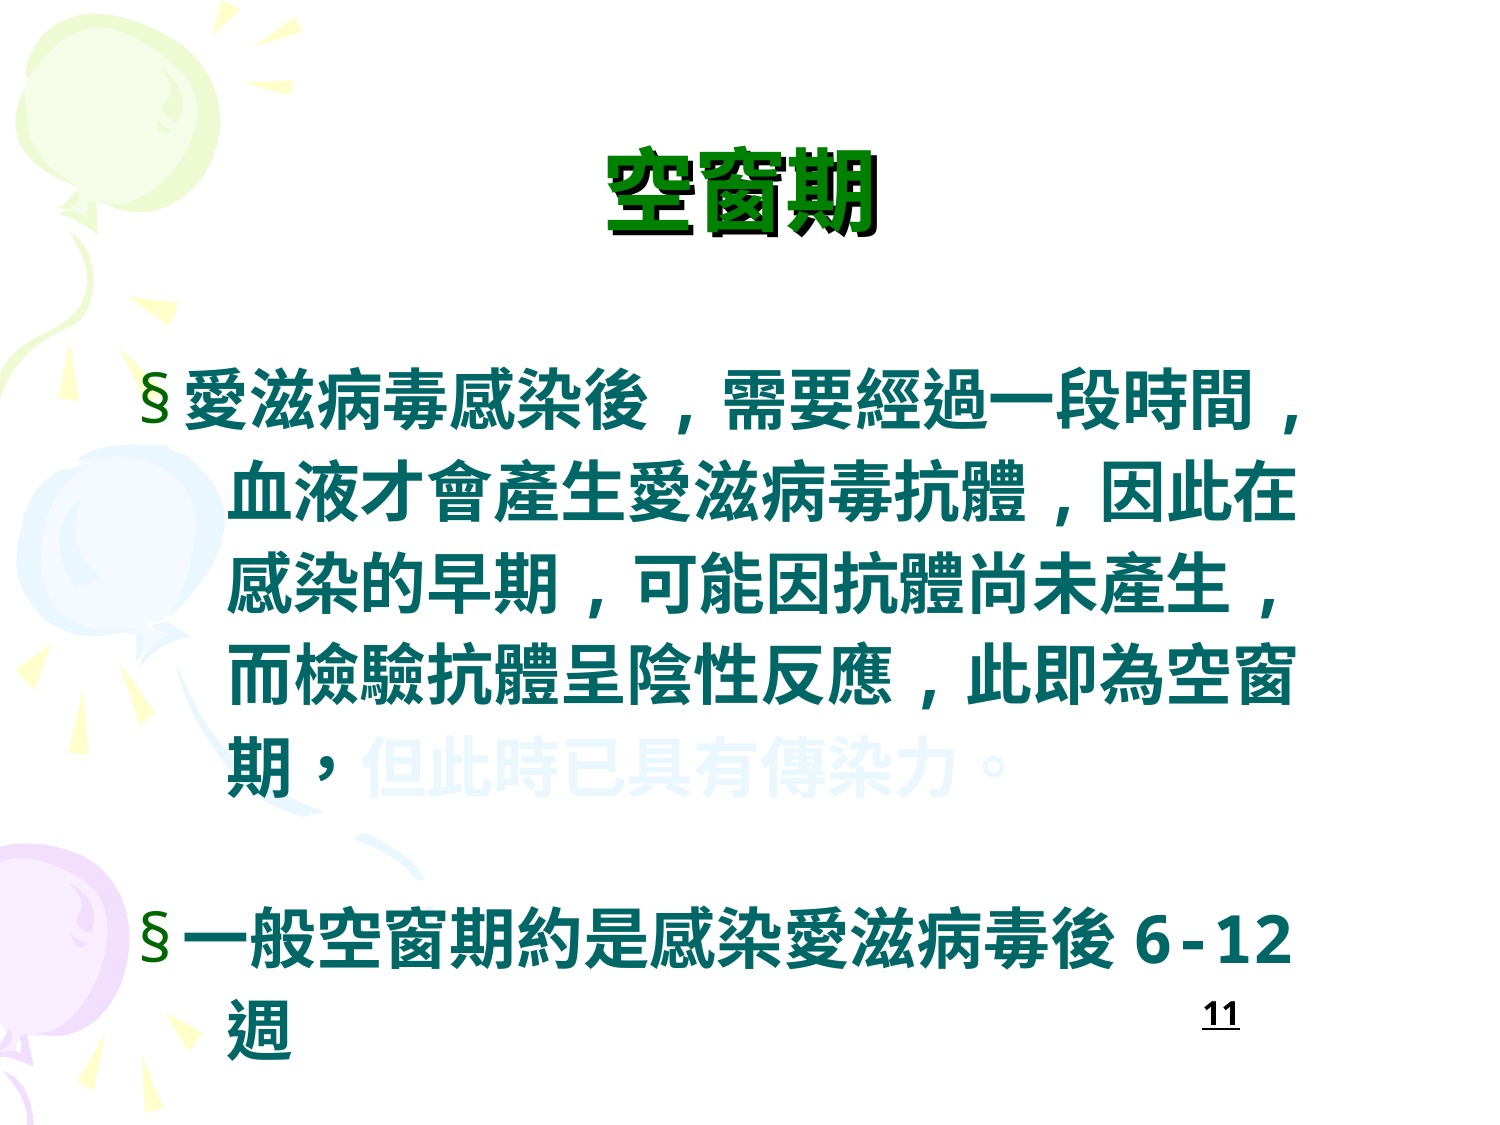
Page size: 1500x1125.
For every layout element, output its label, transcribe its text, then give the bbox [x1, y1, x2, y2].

text_box 空窗期 [587, 125, 893, 250]
text_box 愛滋病毒感染後,需要經過一段時間,血液才會產生愛滋病毒抗體,因此在感染的早期,可能因抗體尚未產生,而檢驗抗體呈陰性反應,此即為空窗期，但此時已具有傳染力。 一般空窗期約是感染愛滋病毒後6-12週 [123, 338, 1374, 985]
text_box [1187, 984, 1500, 1060]
